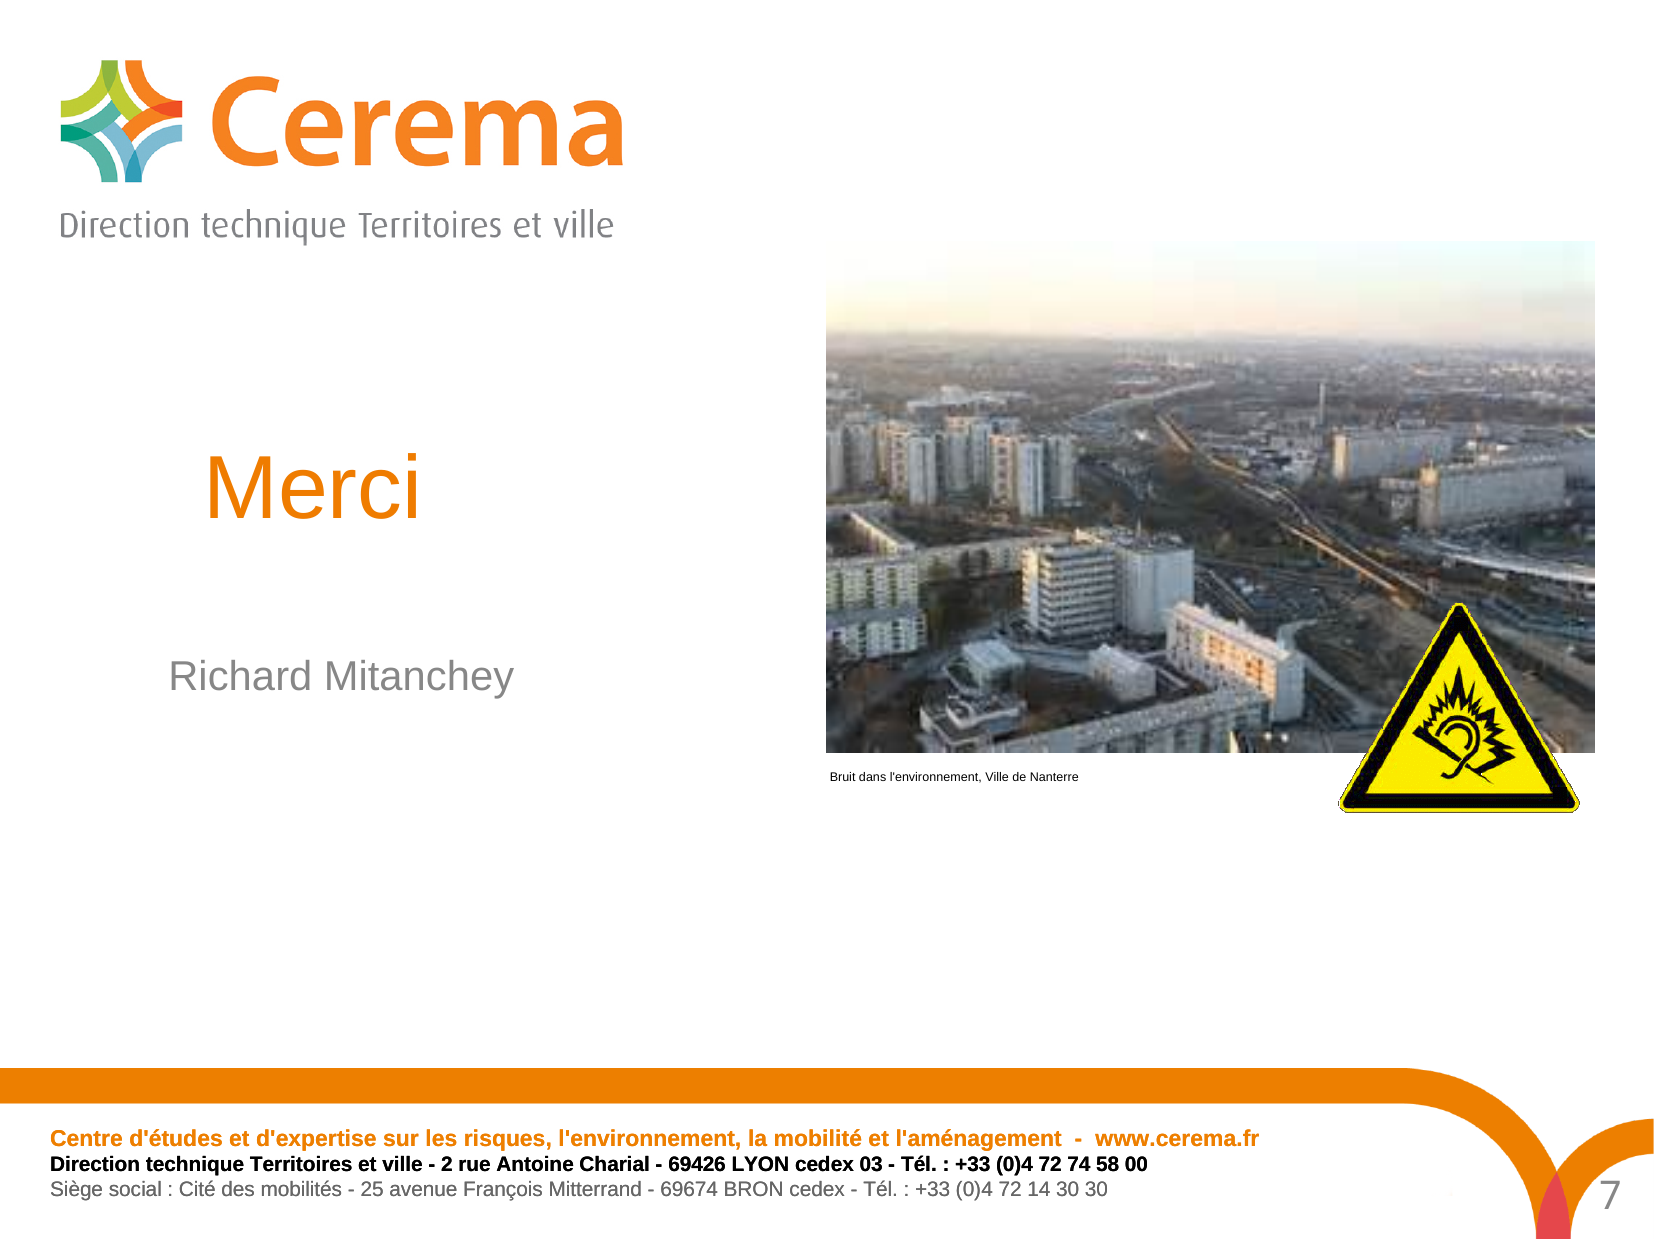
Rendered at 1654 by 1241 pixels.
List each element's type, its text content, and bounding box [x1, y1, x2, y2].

text_box Bruit dans l'environnement, Ville de Nanterre [814, 761, 1095, 792]
text_box Merci [188, 442, 826, 554]
picture [0, 1068, 1654, 1239]
picture [0, 0, 684, 291]
picture [826, 241, 1595, 815]
text_box Centre d'études et d'expertise sur les risques, l'environnement, la mobilité et l'aménagement - www.cerema.fr Direction technique Territoires et ville - 2 rue Antoine Charial - 69426 LYON cedex 03 - Tél. : +33 (0)4 72 74 58 00 Siège social : Cité des mobilités - 25 avenue François Mitterrand - 69674 BRON cedex - Tél. : +33 (0)4 72 14 30 30 [35, 1116, 1394, 1217]
text_box Richard Mitanchey [153, 641, 1595, 957]
